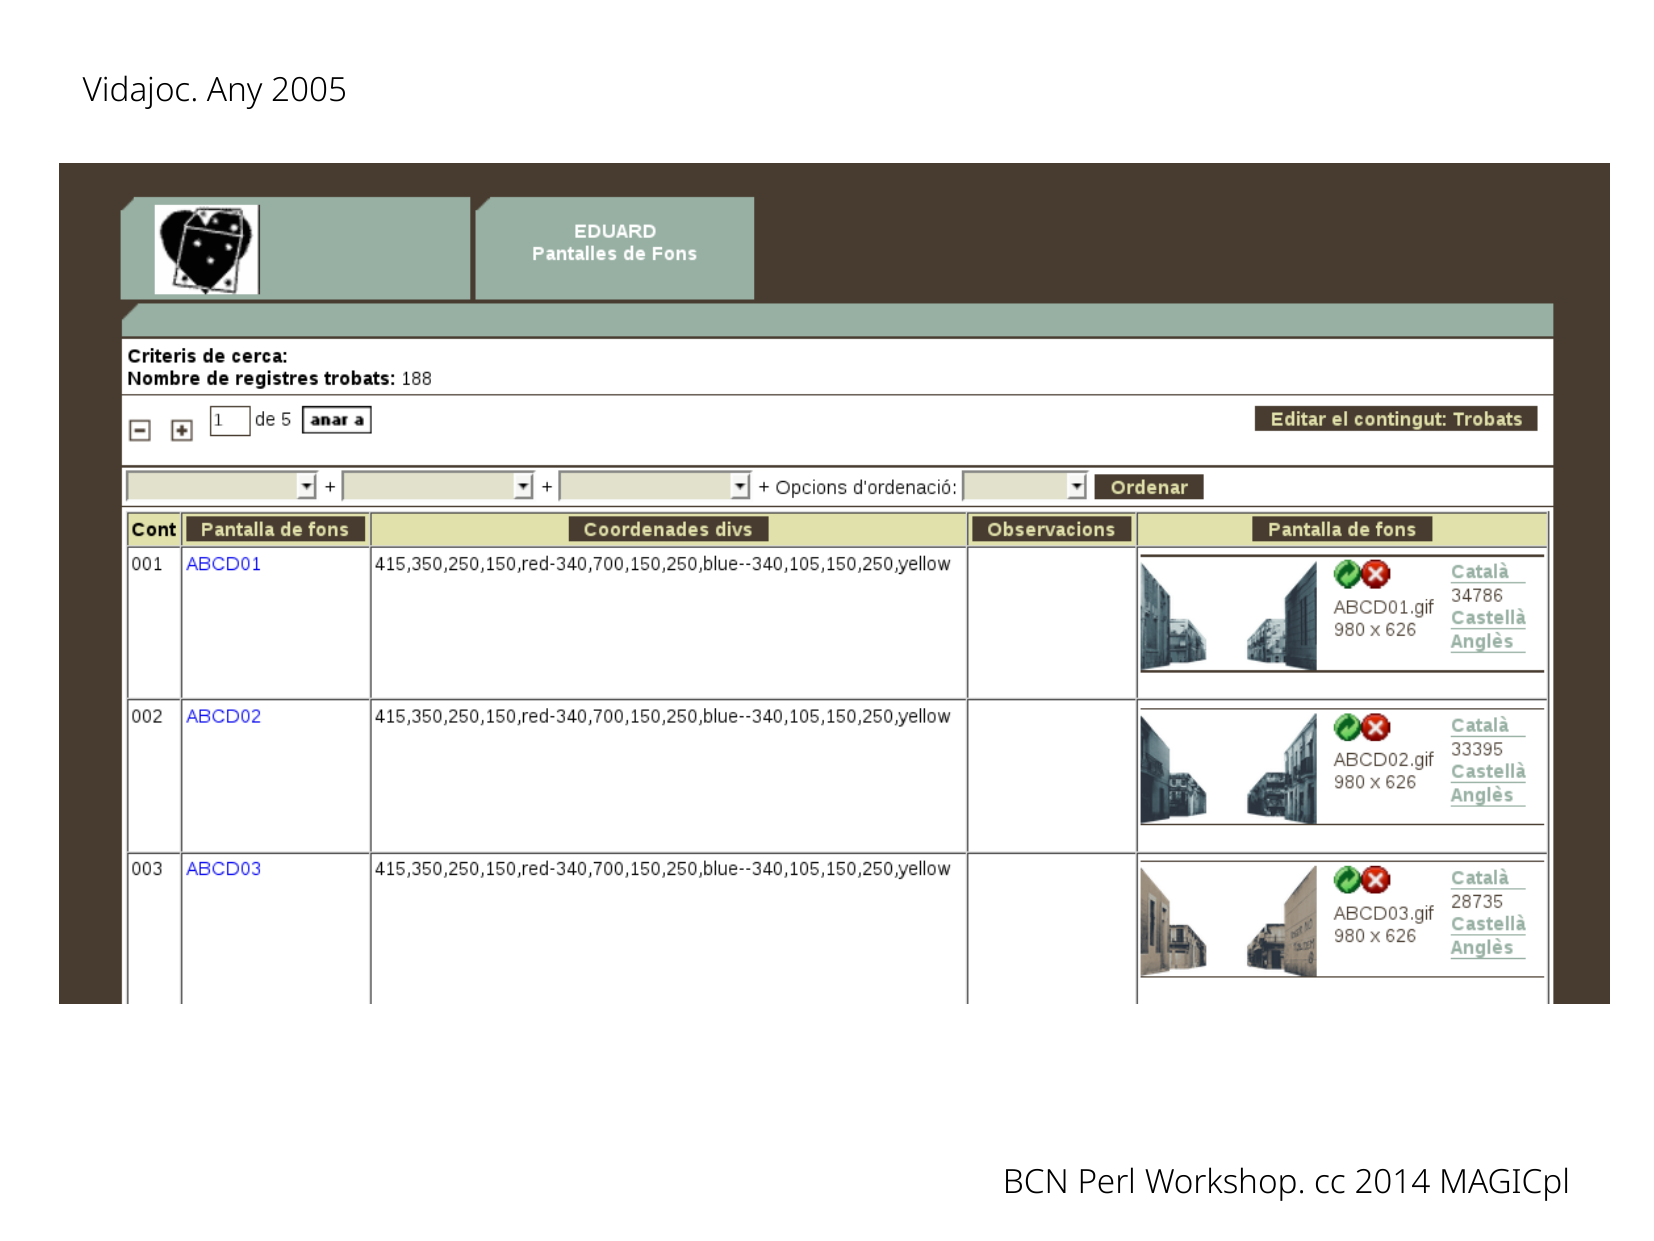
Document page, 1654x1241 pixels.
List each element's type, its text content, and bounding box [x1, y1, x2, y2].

title Vidajoc. Any 2005 [82, 47, 1571, 130]
picture [59, 163, 1610, 1004]
title BCN Perl Workshop. cc 2014 MAGICpl [82, 1139, 1571, 1223]
